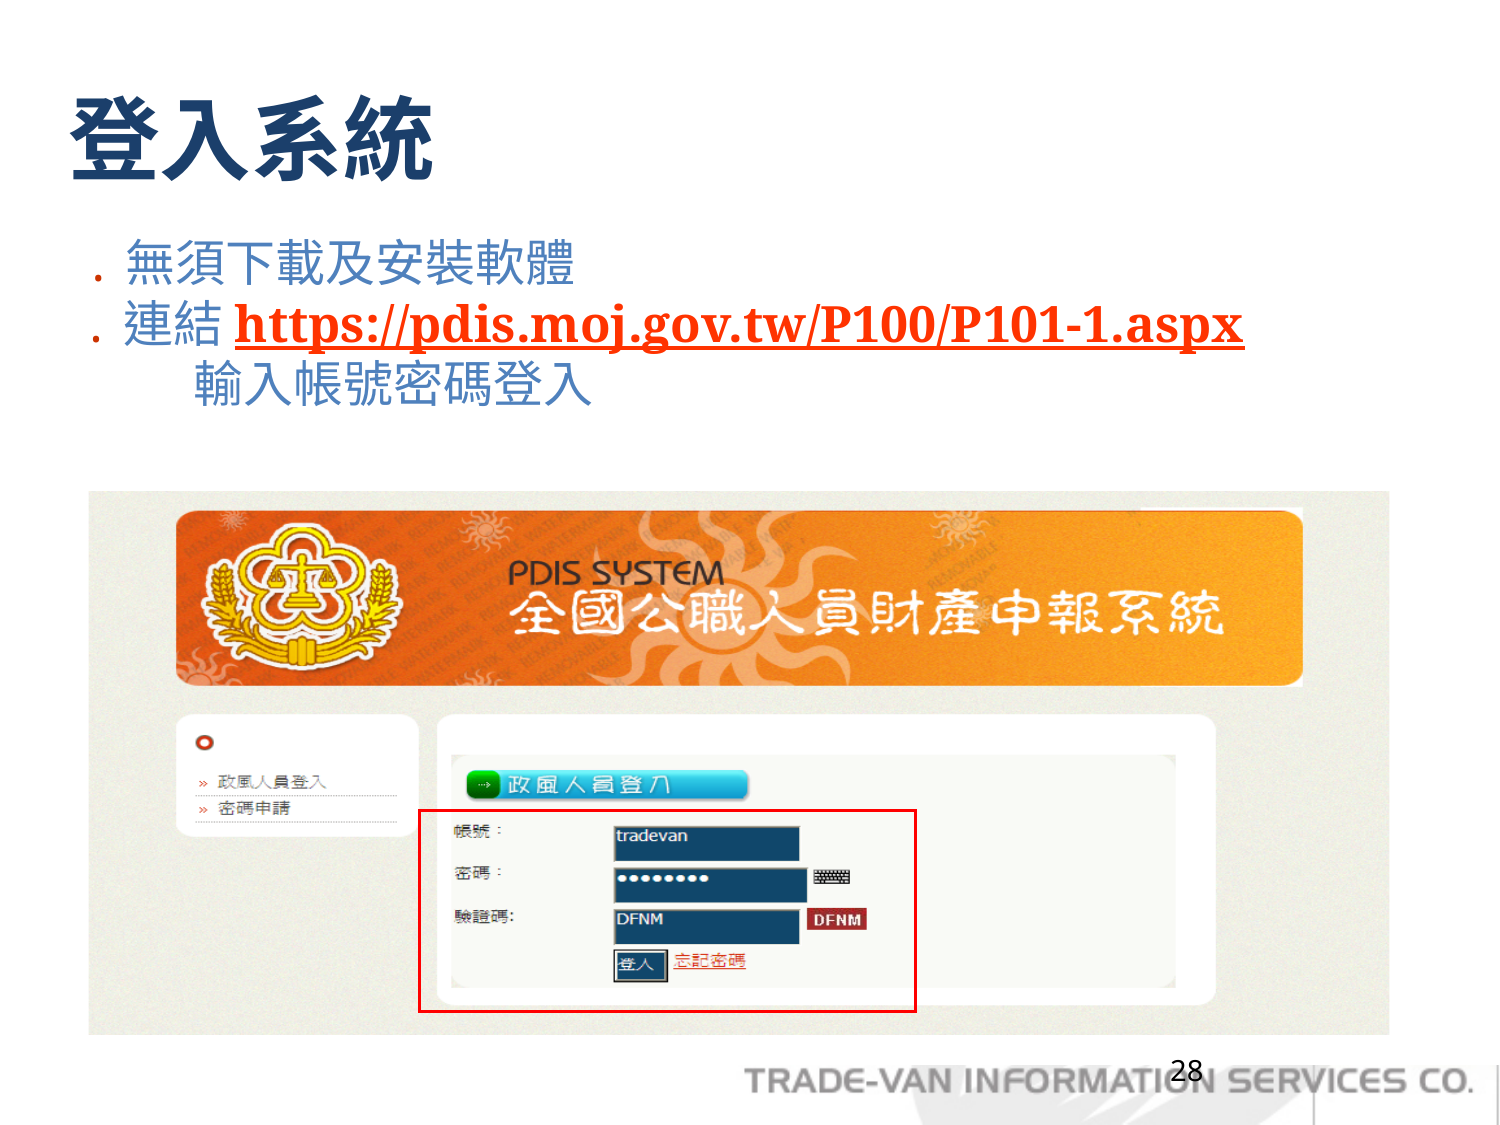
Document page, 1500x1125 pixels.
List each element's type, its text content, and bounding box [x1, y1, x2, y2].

text_box [0, 0, 1500, 1100]
text_box ․無須下載及安裝軟體 ․連結https://pdis.moj.gov.tw/P100/P101-1.aspx 輸入帳號密碼登入 [41, 220, 1500, 527]
text_box 登入系統 [53, 43, 1403, 220]
picture [88, 491, 1390, 1035]
